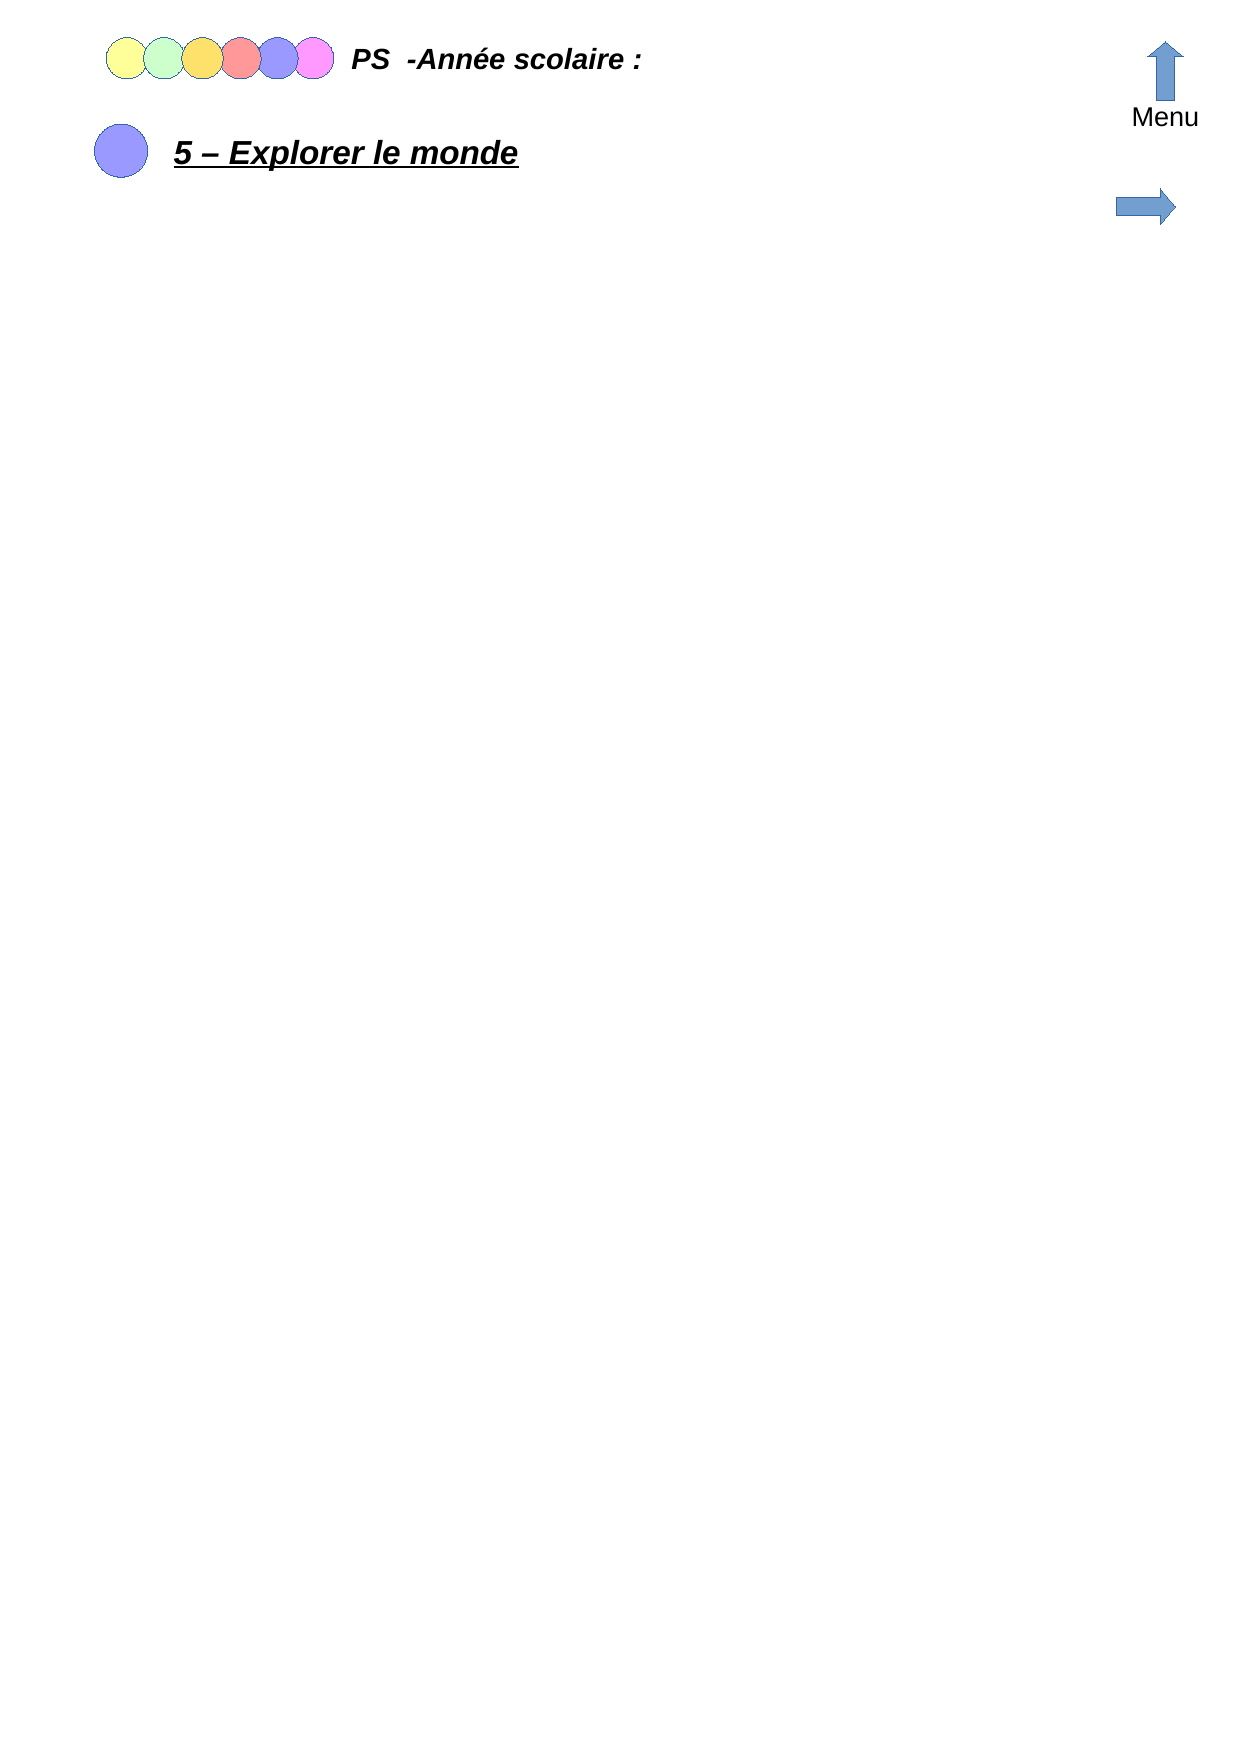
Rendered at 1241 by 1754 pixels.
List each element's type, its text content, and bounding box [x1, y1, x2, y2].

text_box [106, 37, 334, 79]
text_box [94, 124, 148, 178]
text_box PS -Année scolaire : [336, 35, 1058, 86]
text_box 5 – Explorer le monde [149, 127, 591, 189]
text_box [1116, 188, 1176, 225]
text_box Menu [1147, 41, 1184, 101]
